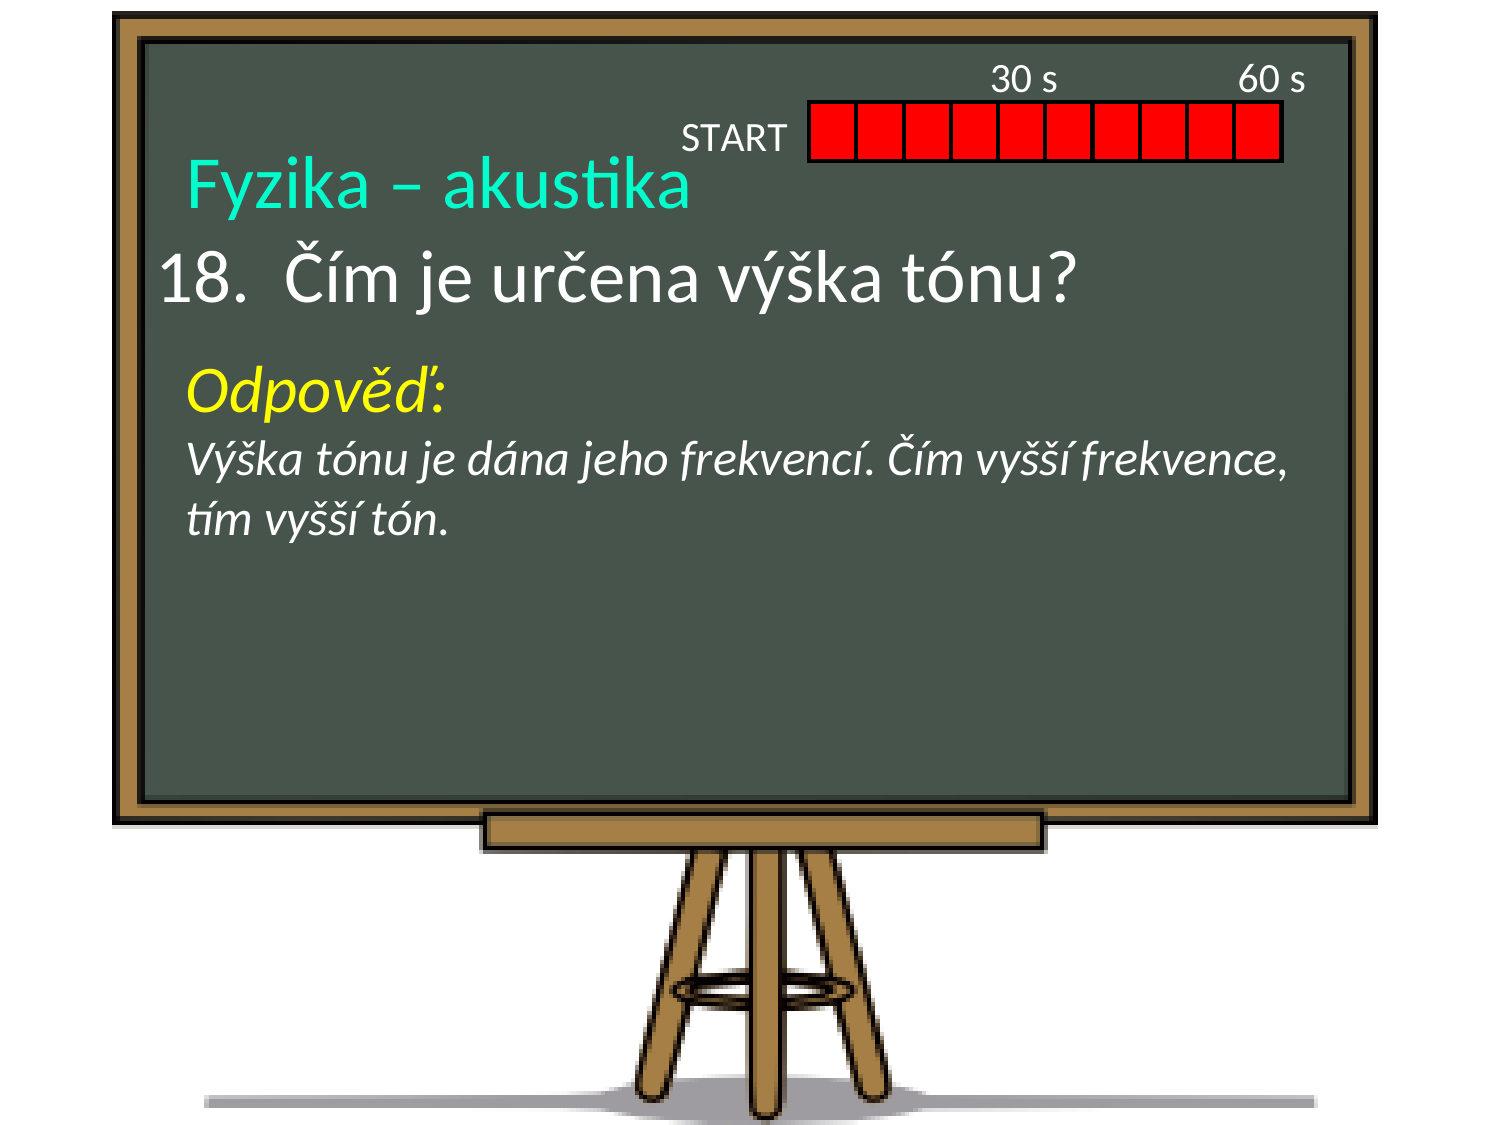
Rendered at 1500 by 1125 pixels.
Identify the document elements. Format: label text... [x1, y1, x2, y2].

text_box START [666, 101, 803, 168]
picture [112, 11, 1378, 1125]
text_box 30 s [975, 42, 1073, 109]
text_box Fyzika – akustika [171, 125, 709, 231]
text_box 60 s [1222, 42, 1321, 109]
text_box Odpověď: Výška tónu je dána jeho frekvencí. Čím vyšší frekvence, tím vyšší tón. [171, 337, 1318, 974]
text_box 18. Čím je určena výška tónu? [141, 219, 1340, 416]
text_box [809, 101, 1282, 161]
